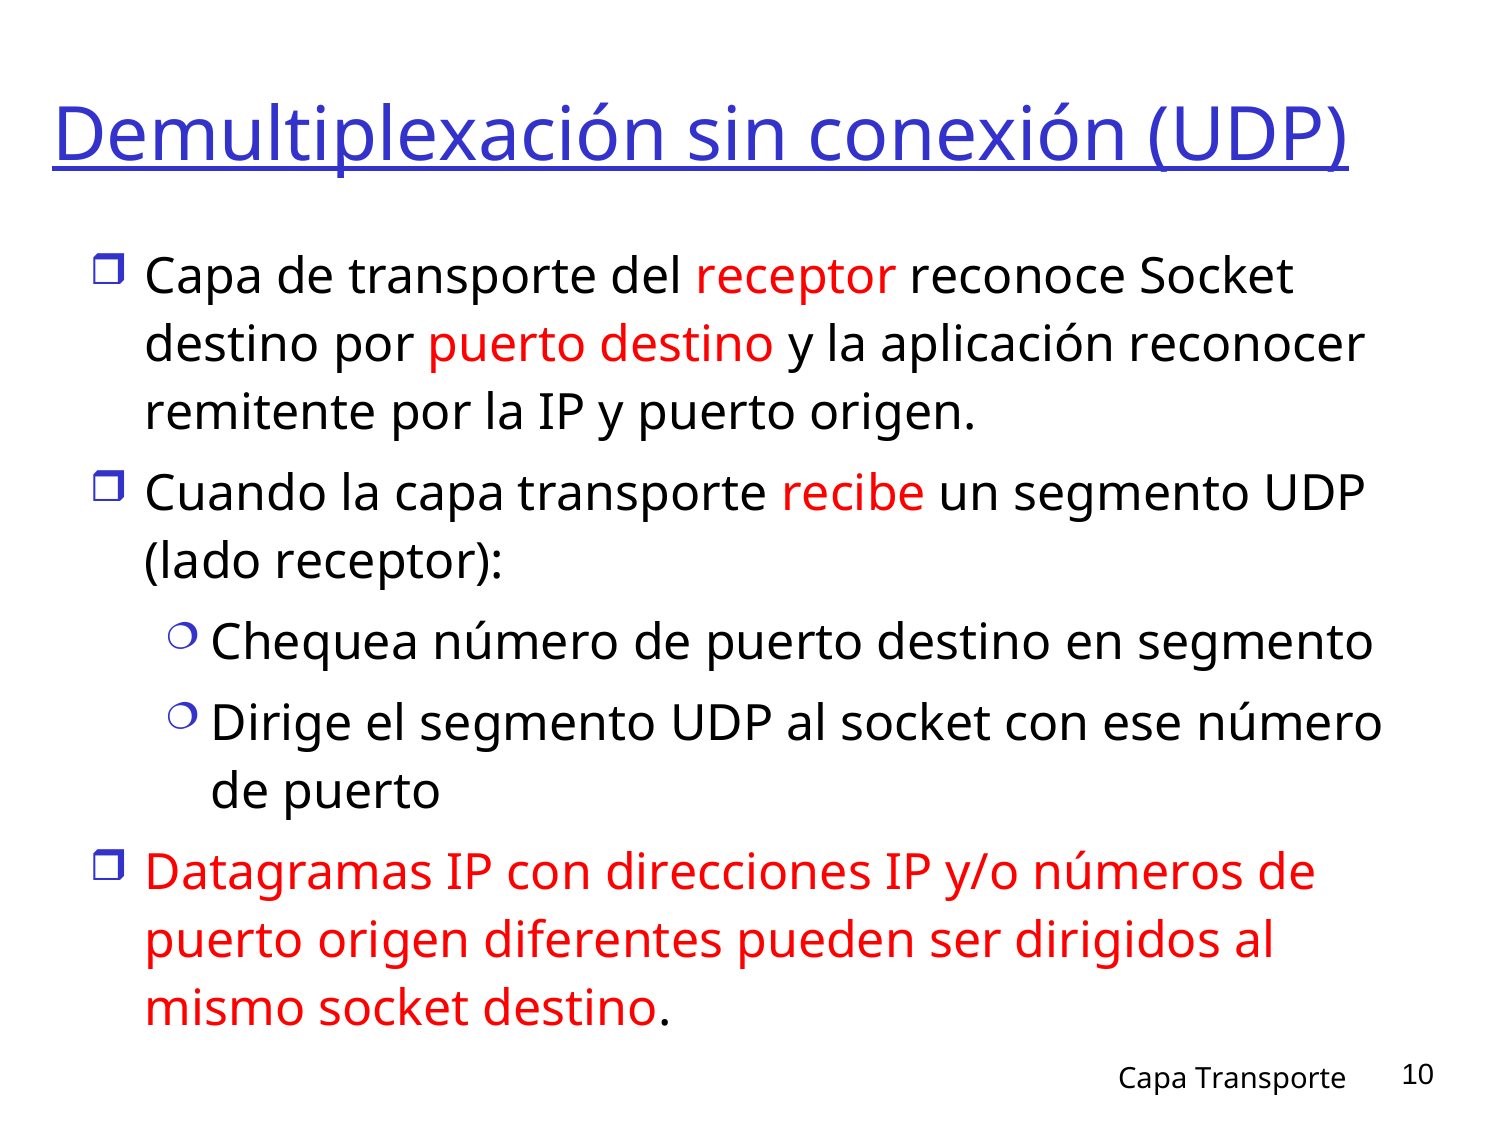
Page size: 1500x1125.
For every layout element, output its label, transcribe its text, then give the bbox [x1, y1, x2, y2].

title Demultiplexación sin conexión (UDP)‏ [37, 37, 1463, 225]
list Capa de transporte del receptor reconoce Socket destino por puerto destino y la aplicación reconocer remitente por la IP y puerto origen. Cuando la capa transporte recibe un segmento UDP (lado receptor): Chequea número de puerto destino en segmento Dirige el segmento UDP al socket con ese número de puerto Datagramas IP con direcciones IP y/o números de puerto origen diferentes pueden ser dirigidos al mismo socket destino. [75, 232, 1426, 1027]
